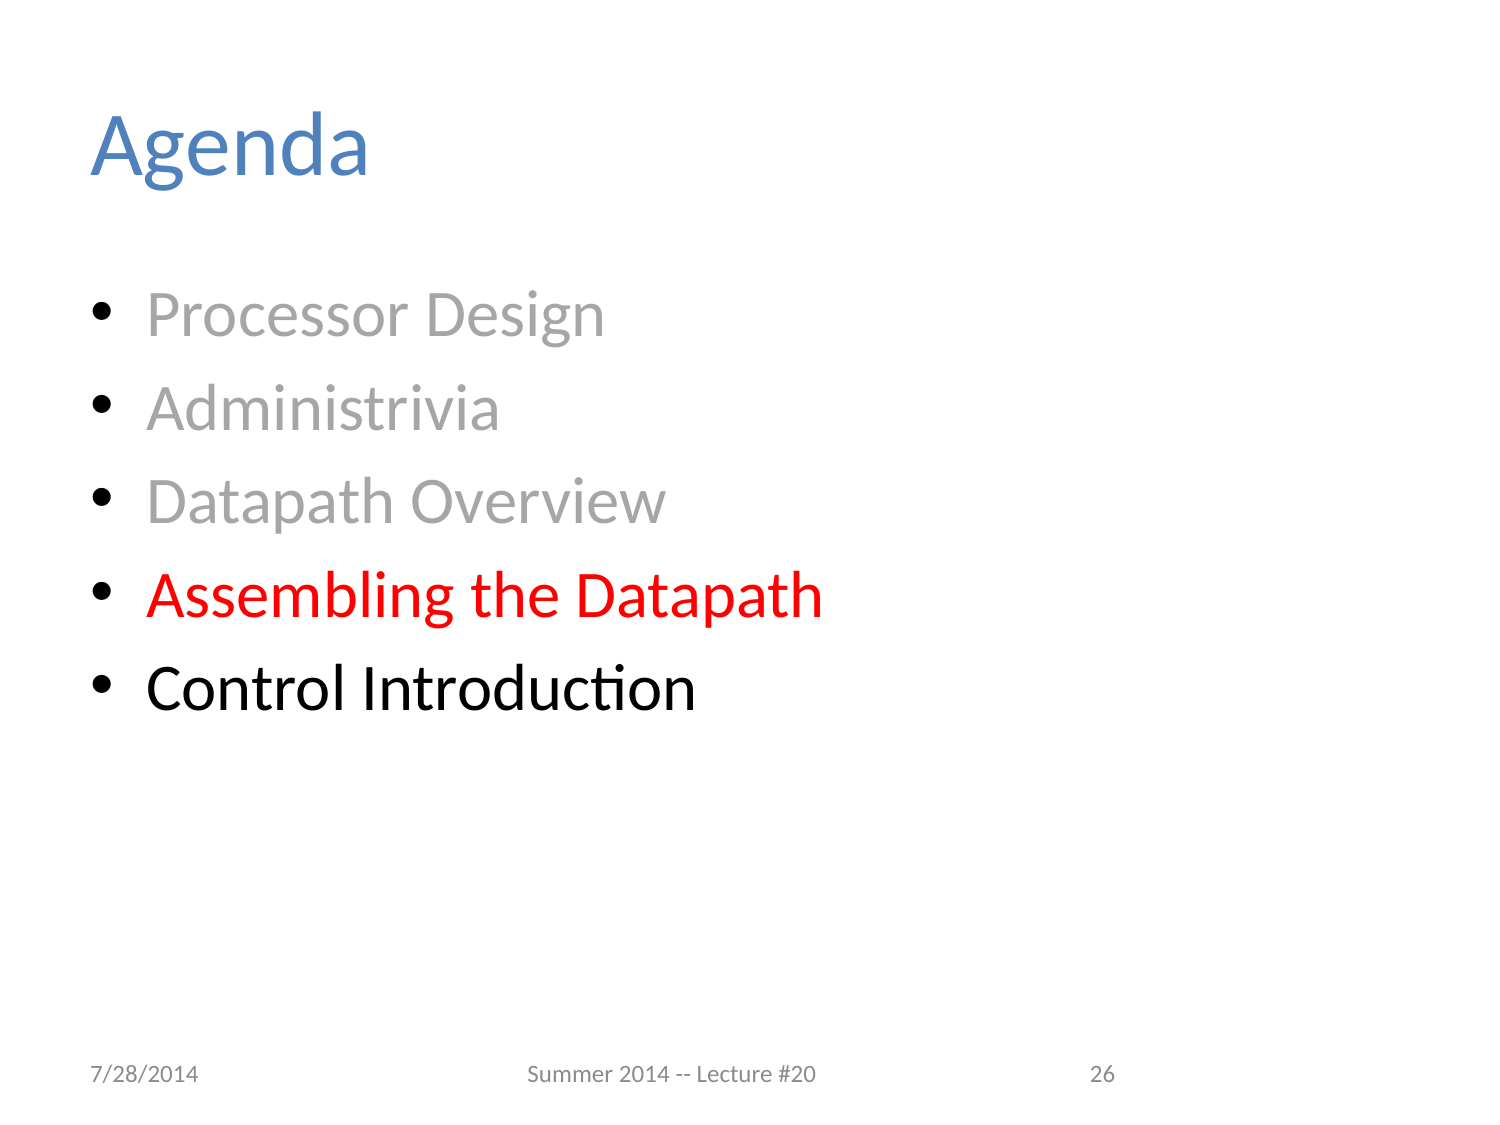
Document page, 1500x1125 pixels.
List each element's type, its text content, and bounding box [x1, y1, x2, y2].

slide_number <number> [1074, 1042, 1425, 1103]
slide_number 7/28/2014 [75, 1042, 425, 1103]
footer Summer 2014 -- Lecture #20 [512, 1042, 988, 1103]
list Processor Design Administrivia Datapath Overview Assembling the Datapath Control Introduction [75, 262, 1425, 1073]
title Agenda [75, 45, 1425, 233]
